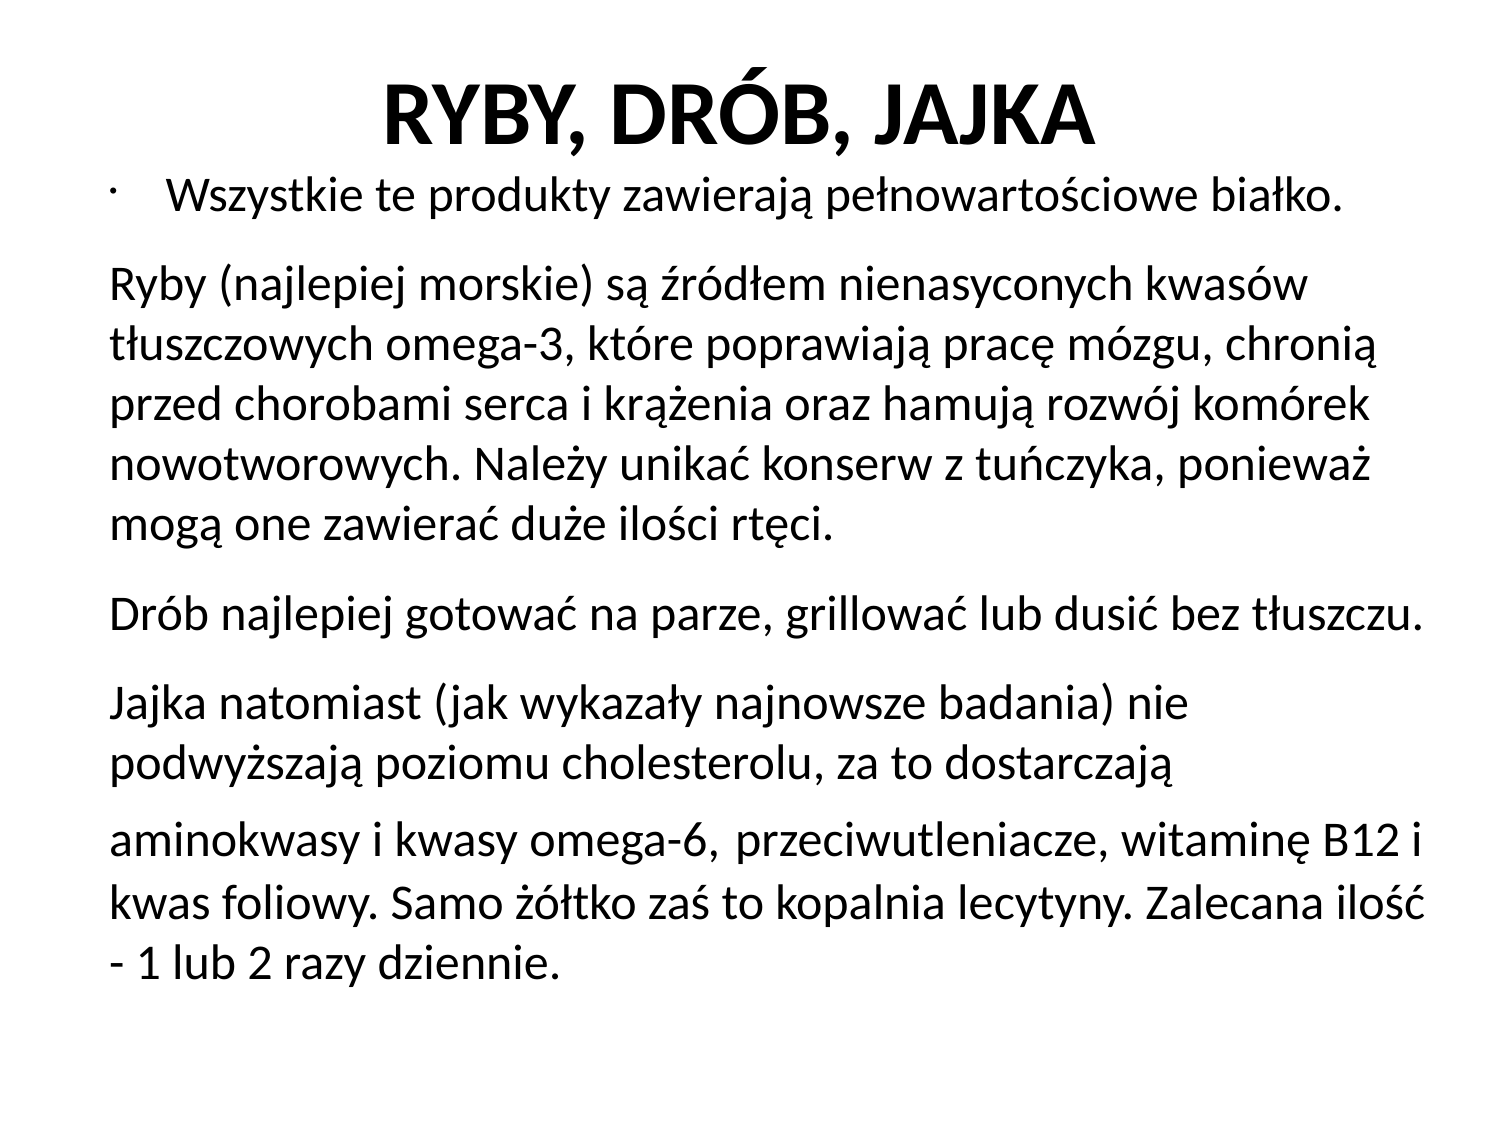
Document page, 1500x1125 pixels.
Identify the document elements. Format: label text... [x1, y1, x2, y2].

list Wszystkie te produkty zawierają pełnowartościowe białko. Ryby (najlepiej morskie) są źródłem nienasyconych kwasów tłuszczowych omega-3, które poprawiają pracę mózgu, chronią przed chorobami serca i krążenia oraz hamują rozwój komórek nowotworowych. Należy unikać konserw z tuńczyka, ponieważ mogą one zawierać duże ilości rtęci. Drób najlepiej gotować na parze, grillować lub dusić bez tłuszczu. Jajka natomiast (jak wykazały najnowsze badania) nie podwyższają poziomu cholesterolu, za to dostarczają aminokwasy i kwasy omega-6, przeciwutleniacze, witaminę B12 i kwas foliowy. Samo żółtko zaś to kopalnia lecytyny. Zalecana ilość - 1 lub 2 razy dziennie. [94, 153, 1445, 896]
title RYBY, DRÓB, JAJKA [75, 45, 1425, 233]
